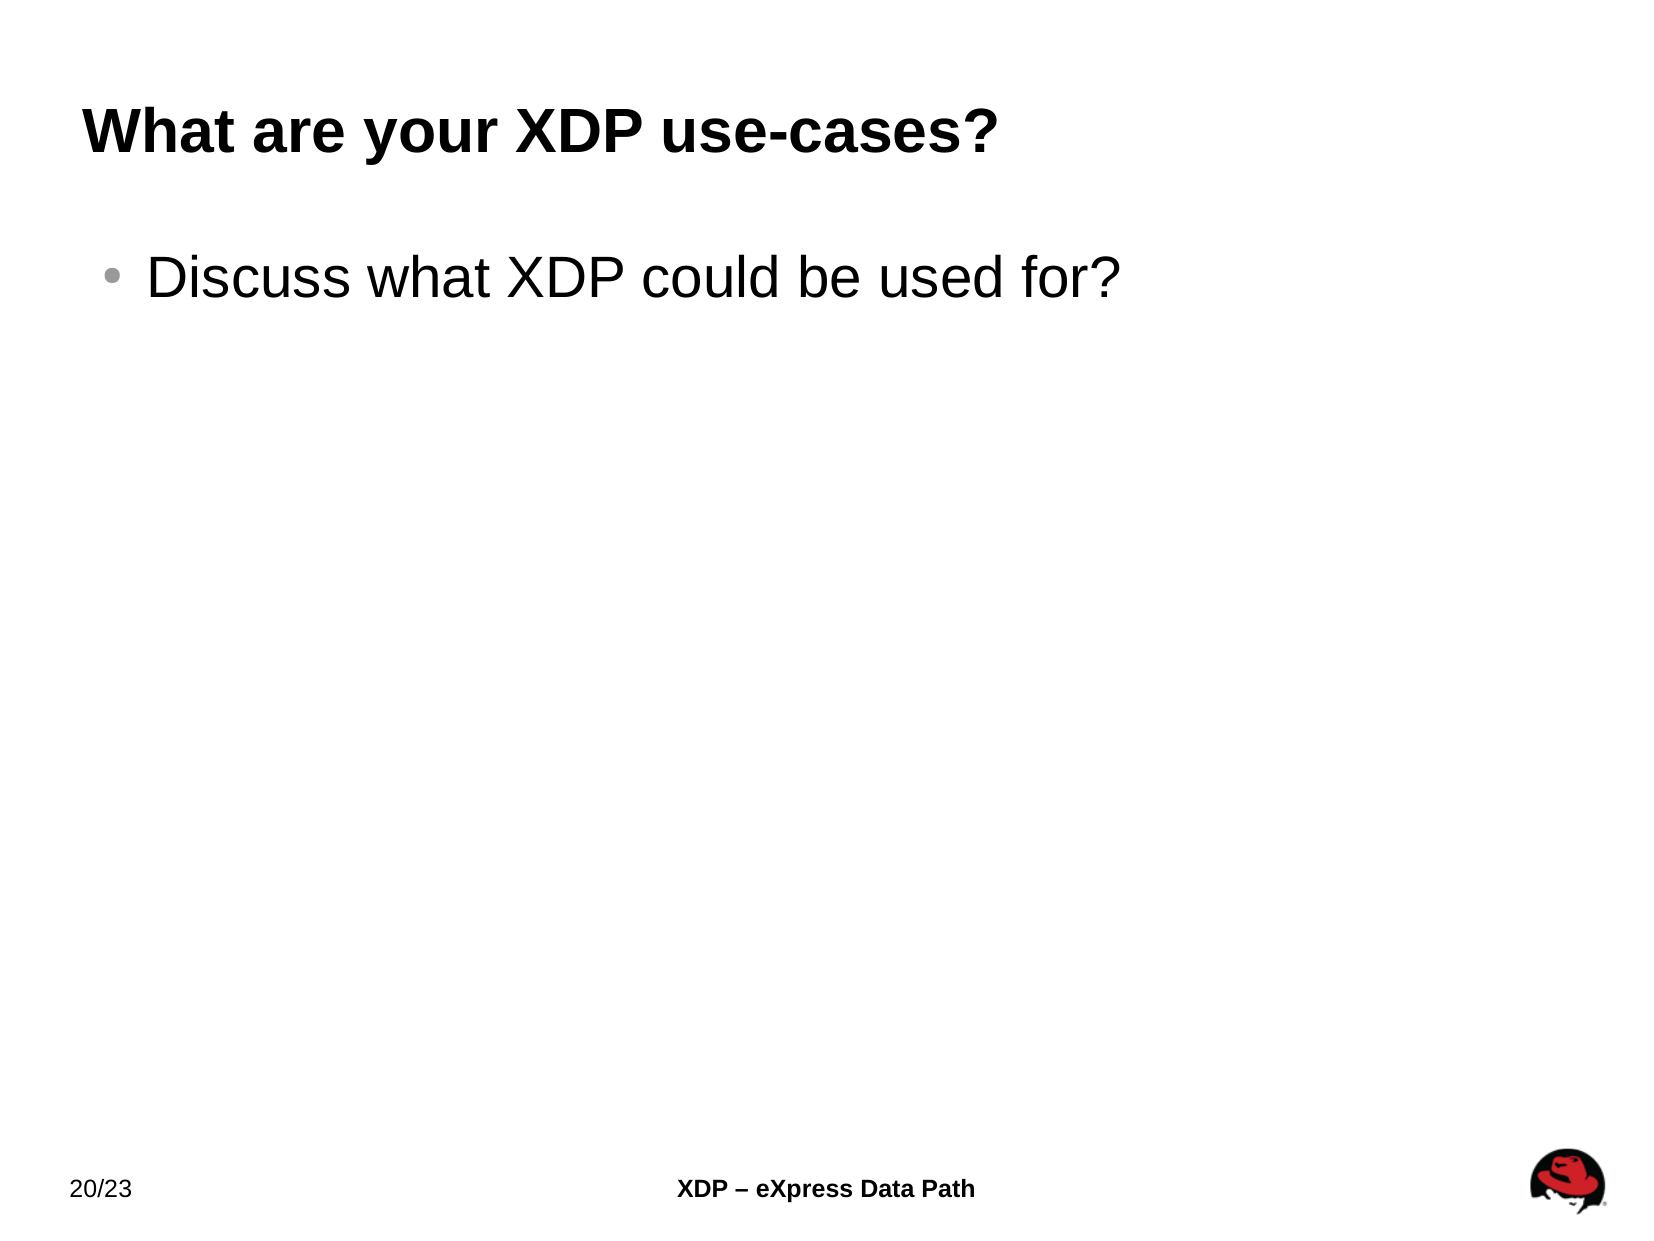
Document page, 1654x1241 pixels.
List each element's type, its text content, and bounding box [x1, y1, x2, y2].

title What are your XDP use-cases? [82, 37, 1571, 226]
list Discuss what XDP could be used for? [86, 244, 1576, 1039]
picture [1529, 1146, 1613, 1224]
